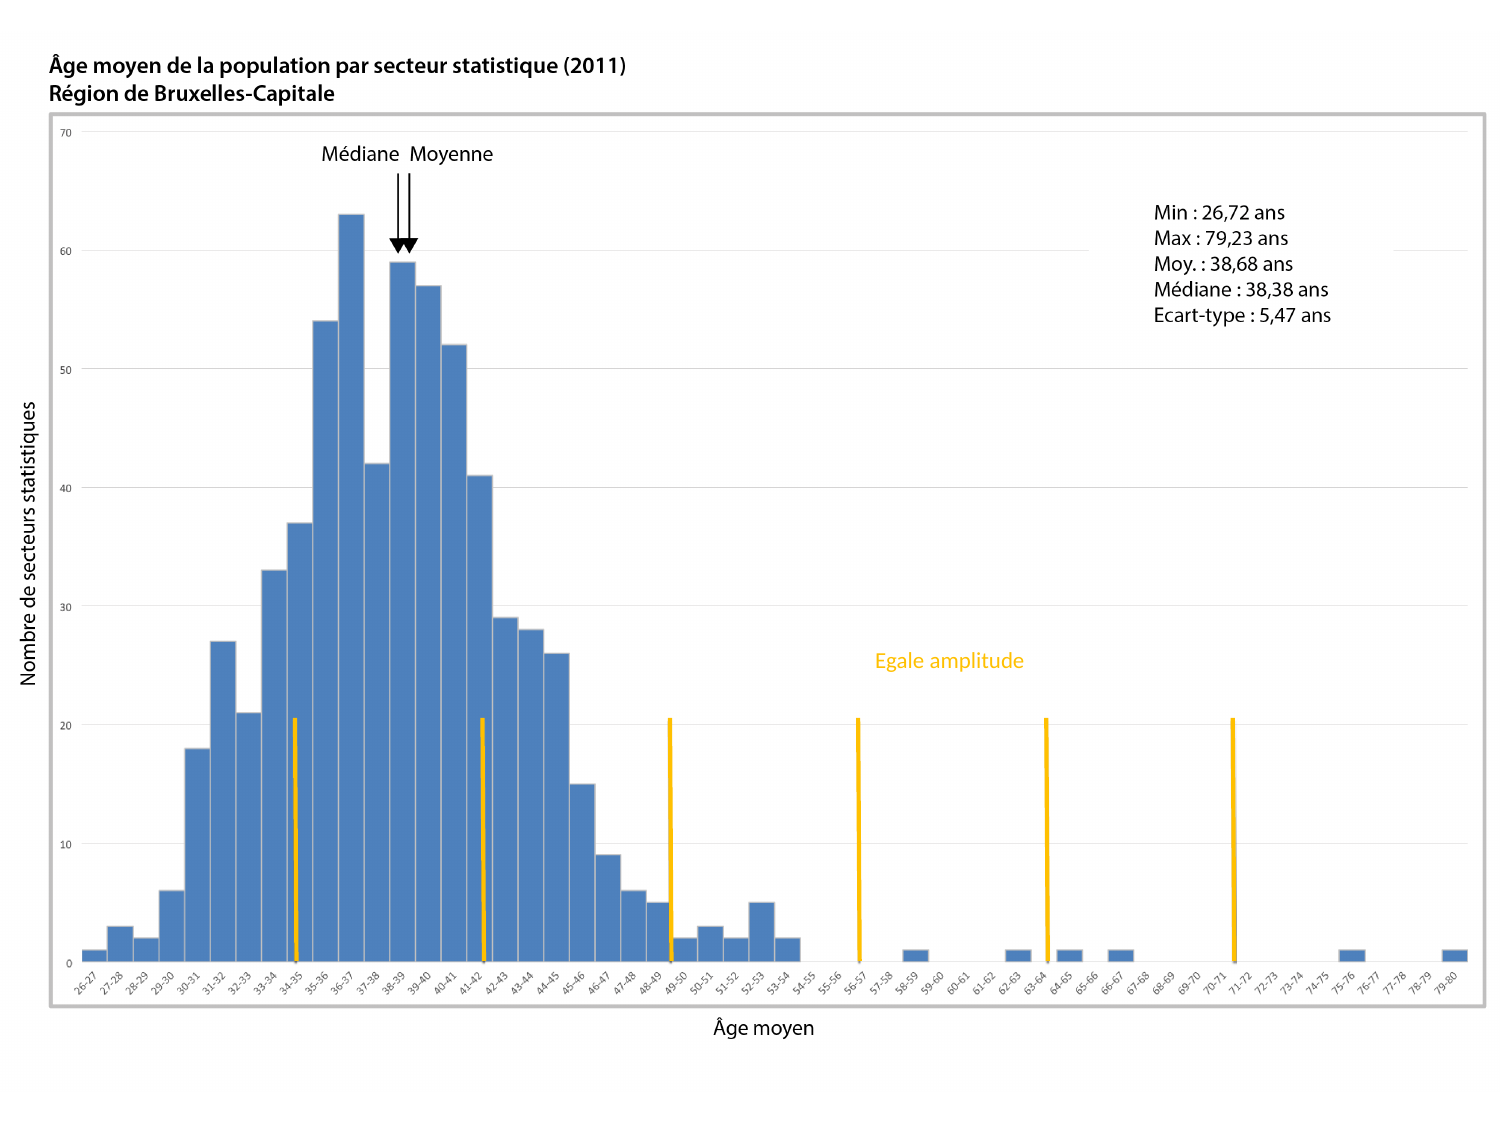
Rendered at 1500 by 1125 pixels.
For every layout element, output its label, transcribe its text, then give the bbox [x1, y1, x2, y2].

text_box Egale amplitude [860, 638, 1040, 681]
picture [0, 31, 1500, 1092]
